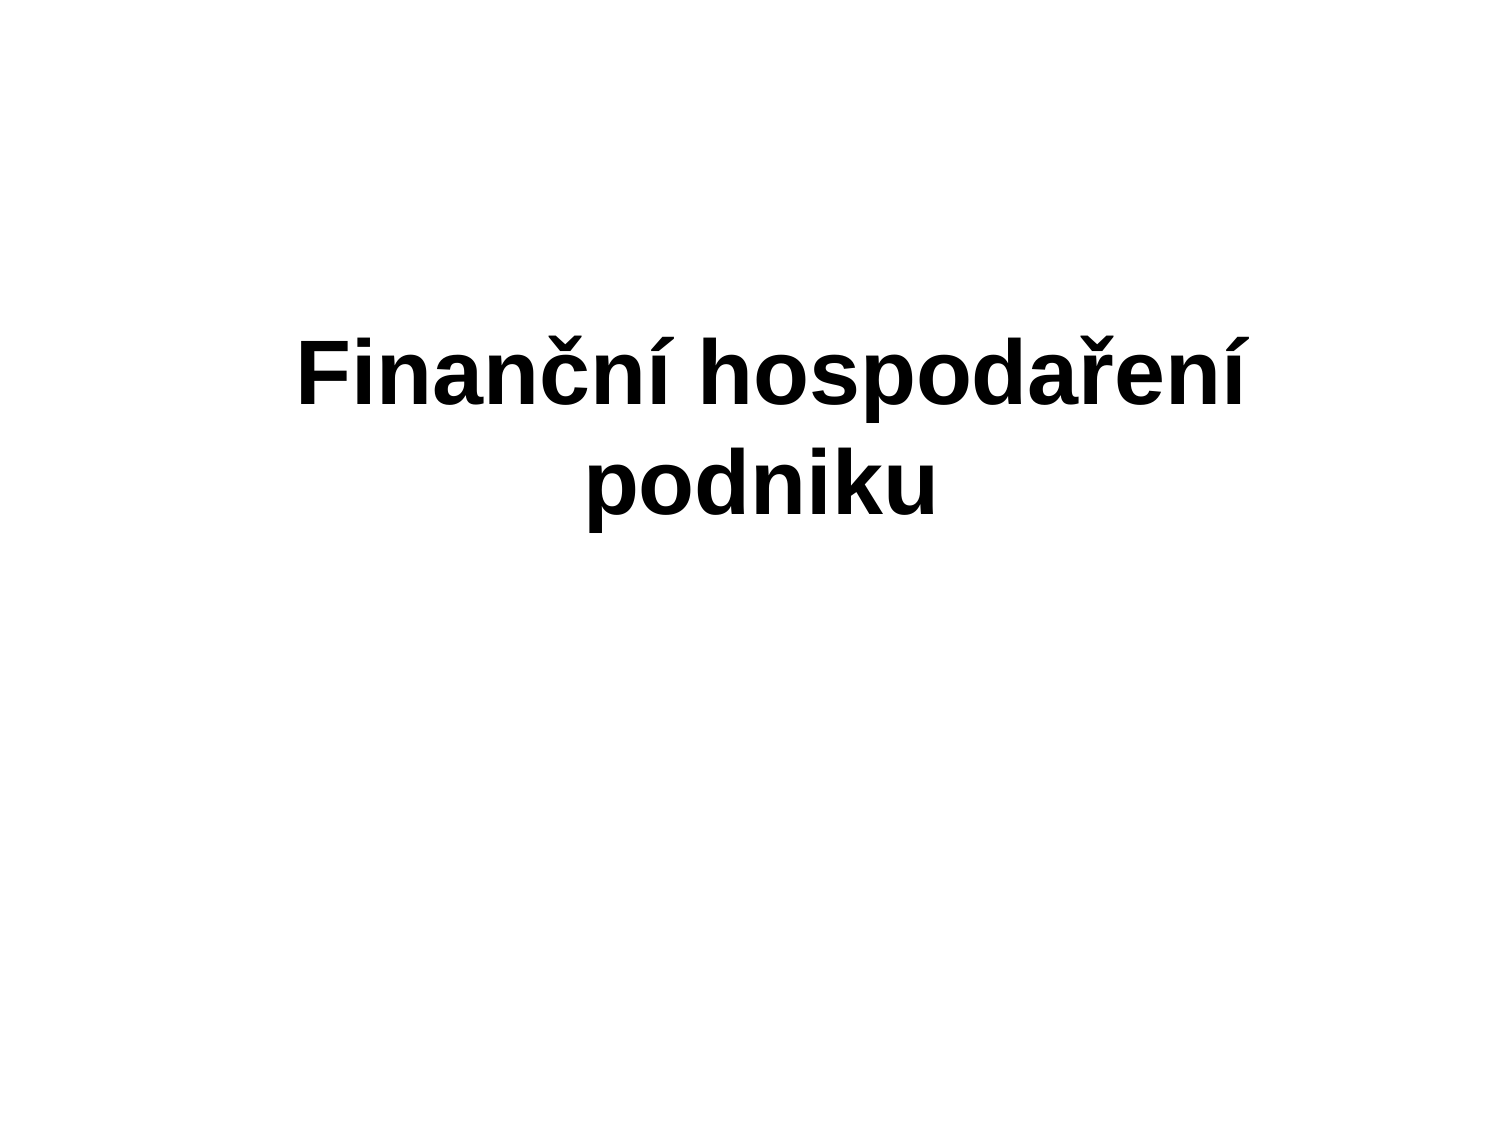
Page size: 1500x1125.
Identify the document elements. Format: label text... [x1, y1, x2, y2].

text_box Finanční hospodaření podniku [123, 302, 1399, 544]
